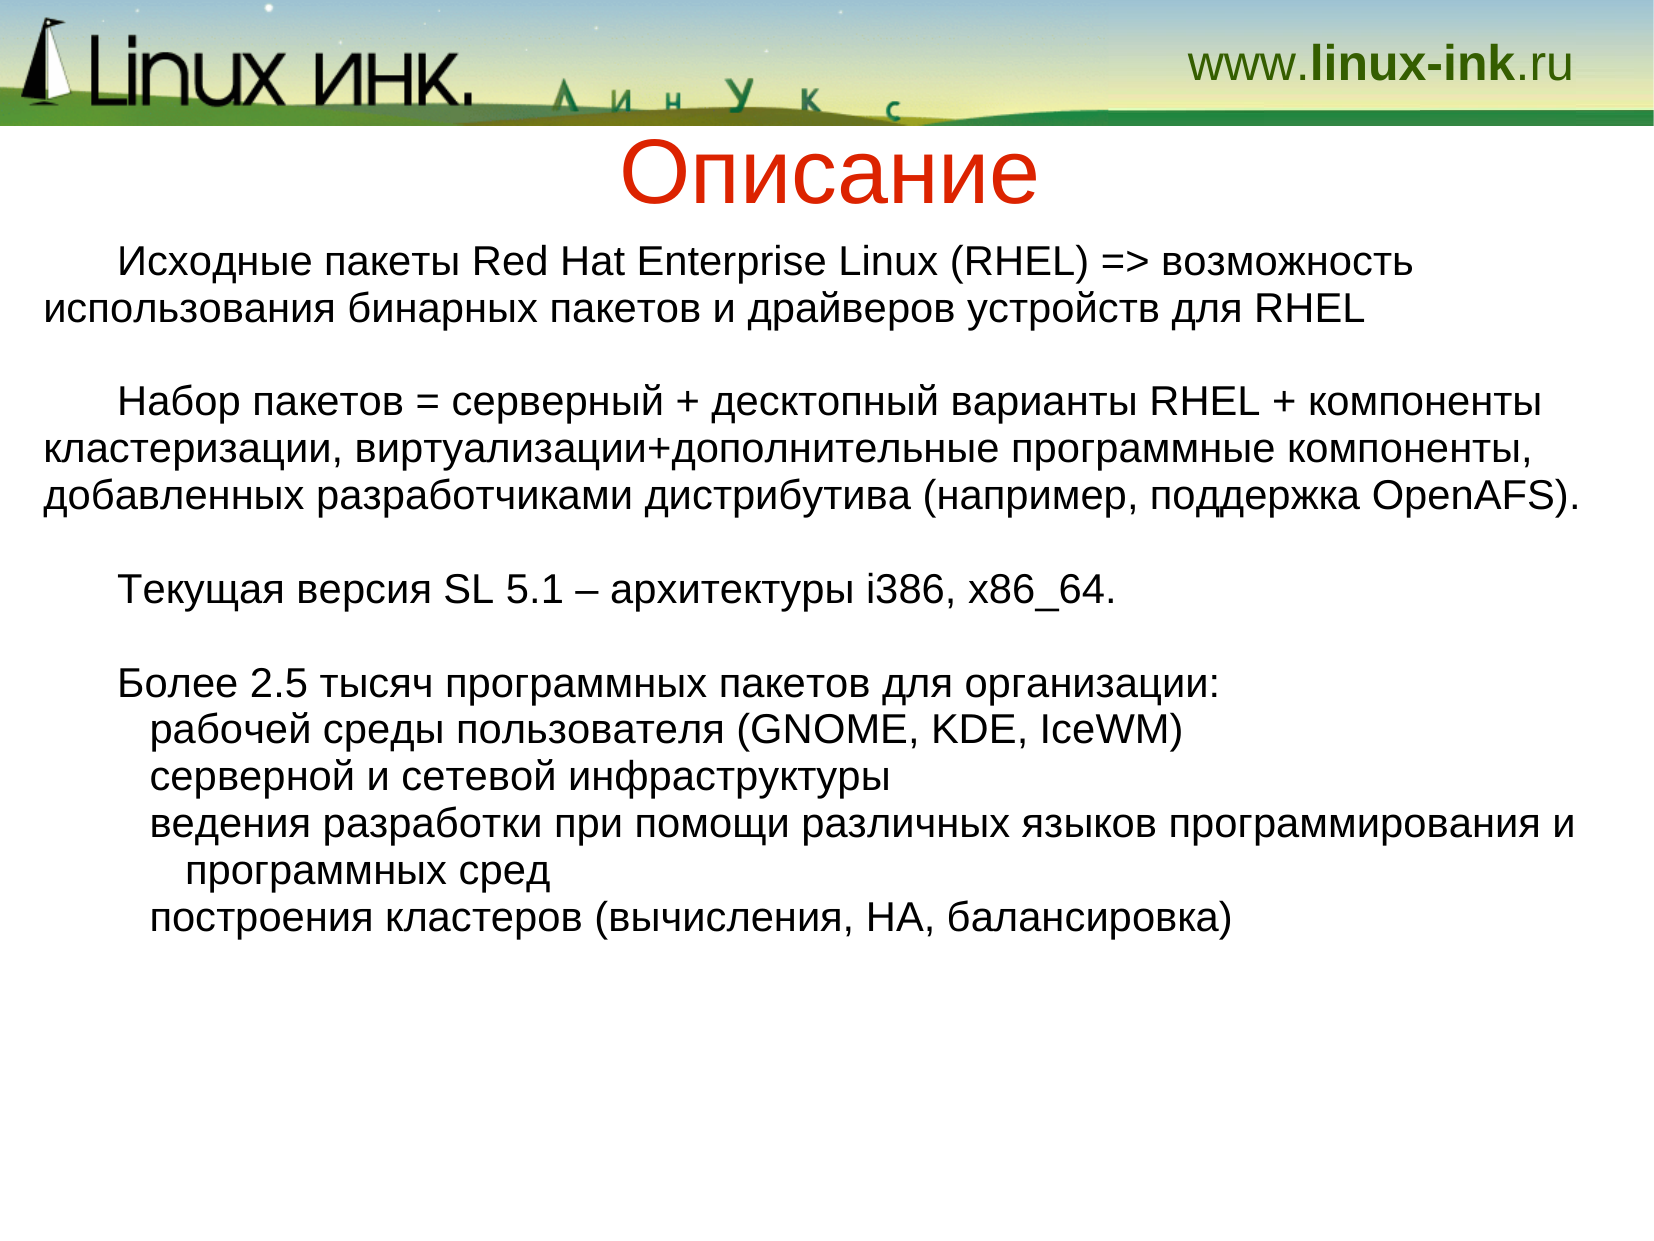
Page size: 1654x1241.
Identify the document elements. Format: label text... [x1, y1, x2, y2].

title Описание [128, 109, 1541, 235]
picture [0, 0, 1654, 126]
text_box Исходные пакеты Red Hat Enterprise Linux (RHEL) => возможность использования бинарных пакетов и драйверов устройств для RHEL Набор пакетов = серверный + десктопный варианты RHEL + компоненты кластеризации, виртуализации+дополнительные программные компоненты, добавленных разработчиками дистрибутива (например, поддержка OpenAFS). Текущая версия SL 5.1 – архитектуры i386, x86_64. Более 2.5 тысяч программных пакетов для организации: рабочей среды пользователя (GNOME, KDE, IceWM) серверной и сетевой инфраструктуры ведения разработки при помощи различных языков программирования и программных сред построения кластеров (вычисления, HA, балансировка) [43, 236, 1619, 1176]
